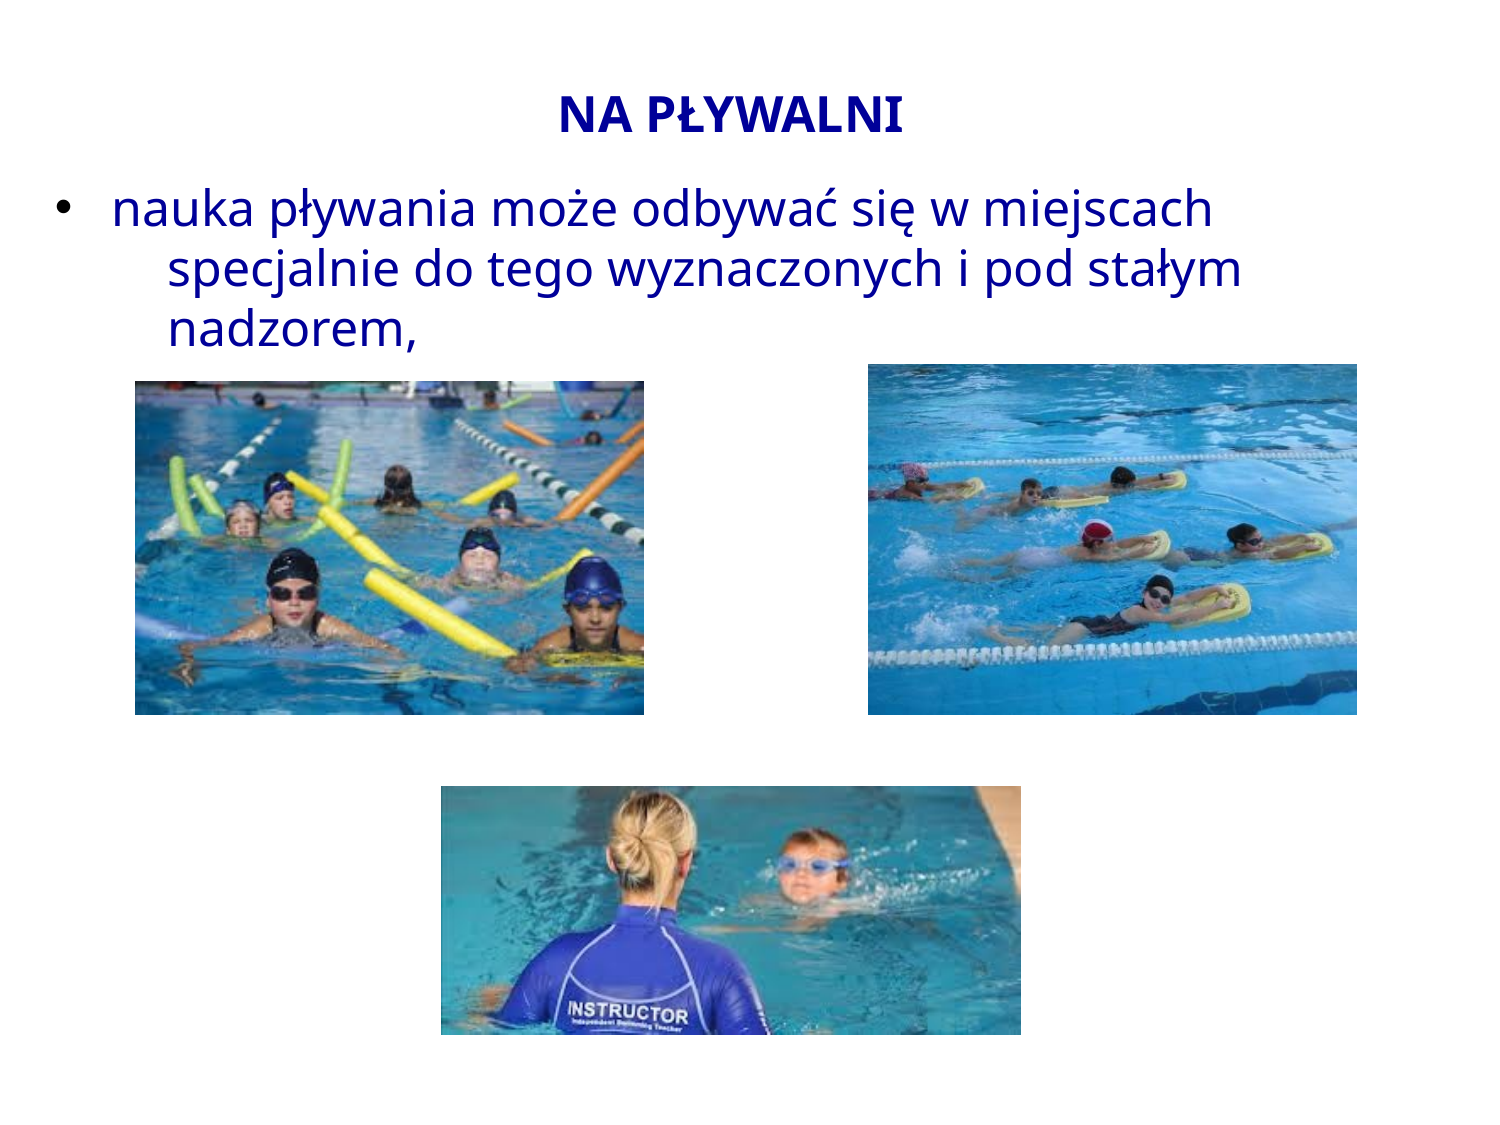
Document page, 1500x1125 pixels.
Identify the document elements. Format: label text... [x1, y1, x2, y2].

picture [441, 786, 1021, 1035]
title NA PŁYWALNI [55, 42, 1406, 168]
picture [868, 364, 1357, 716]
picture [135, 381, 644, 716]
picture [1078, 711, 1093, 716]
list nauka pływania może odbywać się w miejscach specjalnie do tego wyznaczonych i pod stałym nadzorem, [39, 168, 1423, 912]
